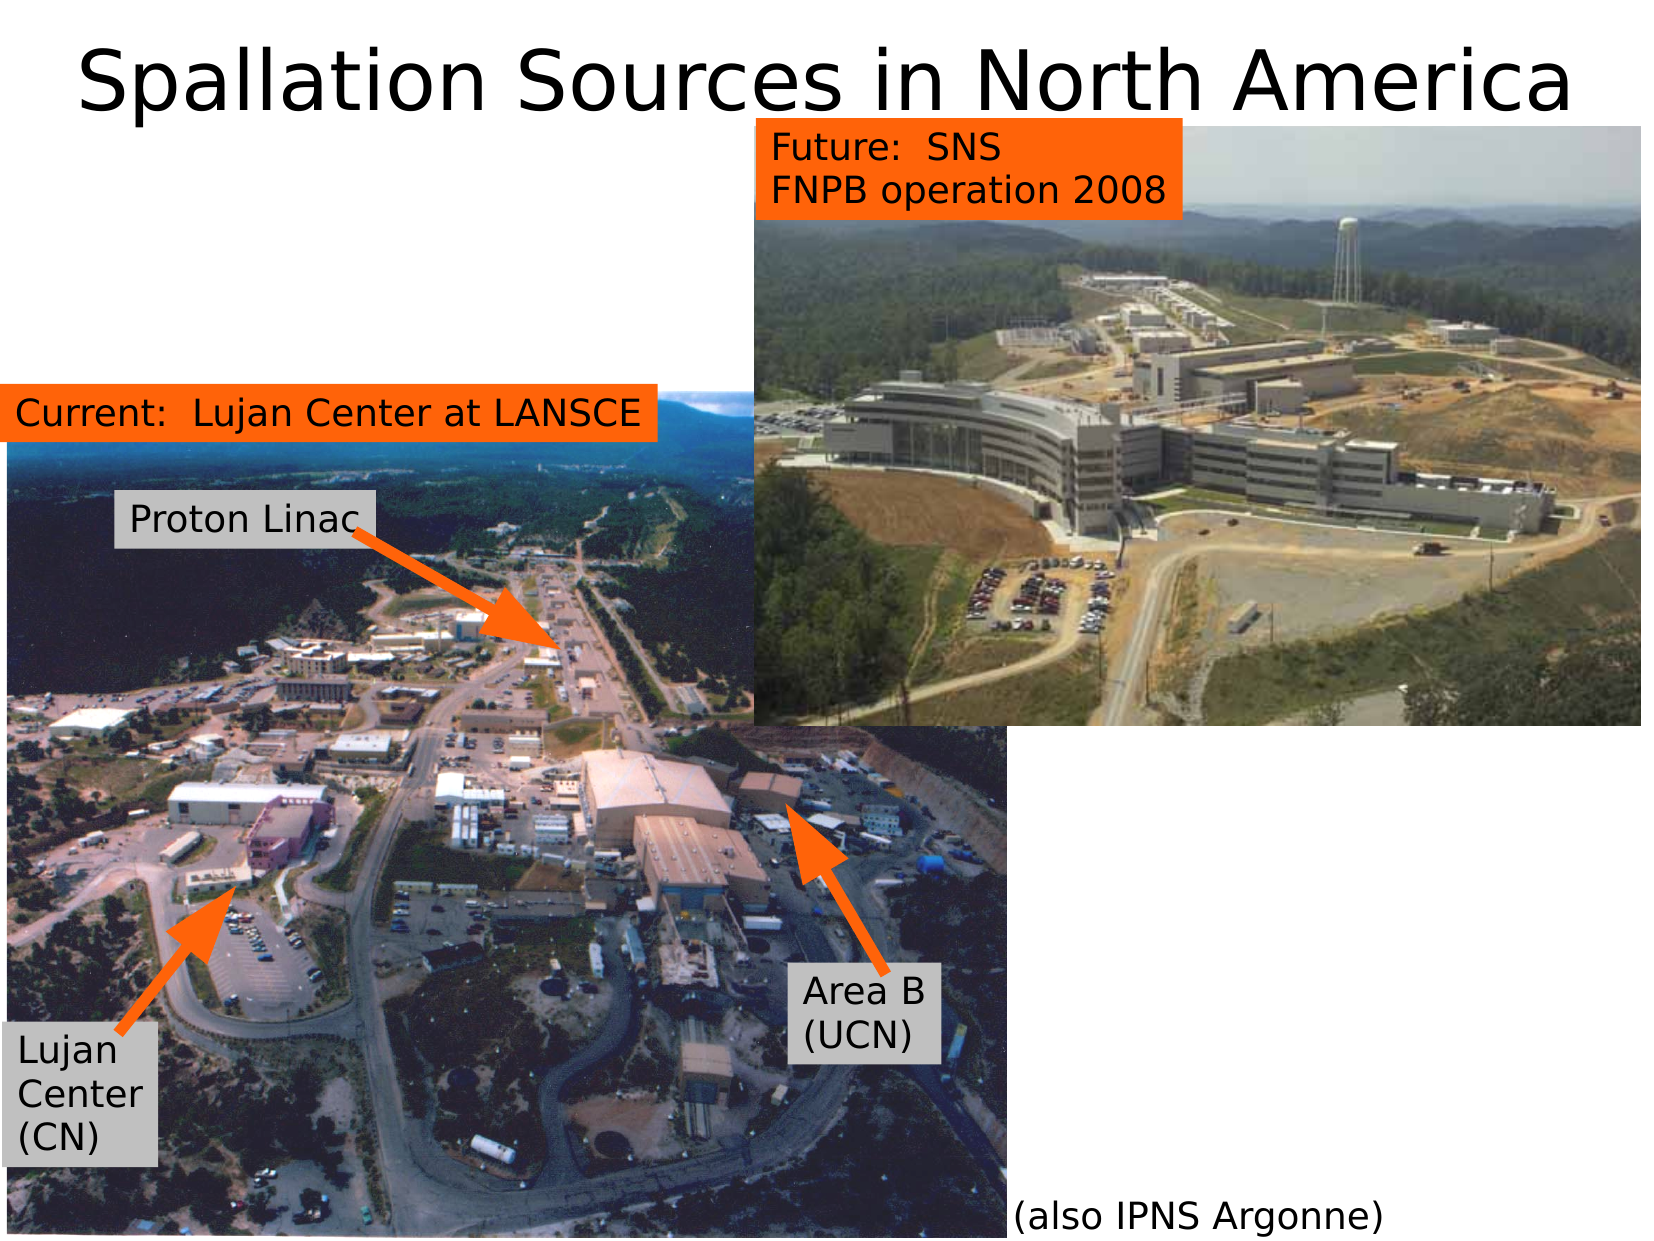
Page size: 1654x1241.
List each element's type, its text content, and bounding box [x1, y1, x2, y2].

text_box Current: Lujan Center at LANSCE [0, 383, 645, 443]
text_box Future: SNS FNPB operation 2008 [755, 118, 1176, 220]
text_box (also IPNS Argonne) [986, 1175, 1404, 1241]
text_box Area B (UCN) [787, 962, 939, 1065]
picture [6, 126, 1641, 1238]
text_box Proton Linac [114, 490, 372, 549]
text_box Lujan Center (CN) [2, 1021, 156, 1168]
title Spallation Sources in North America [0, 0, 1654, 179]
